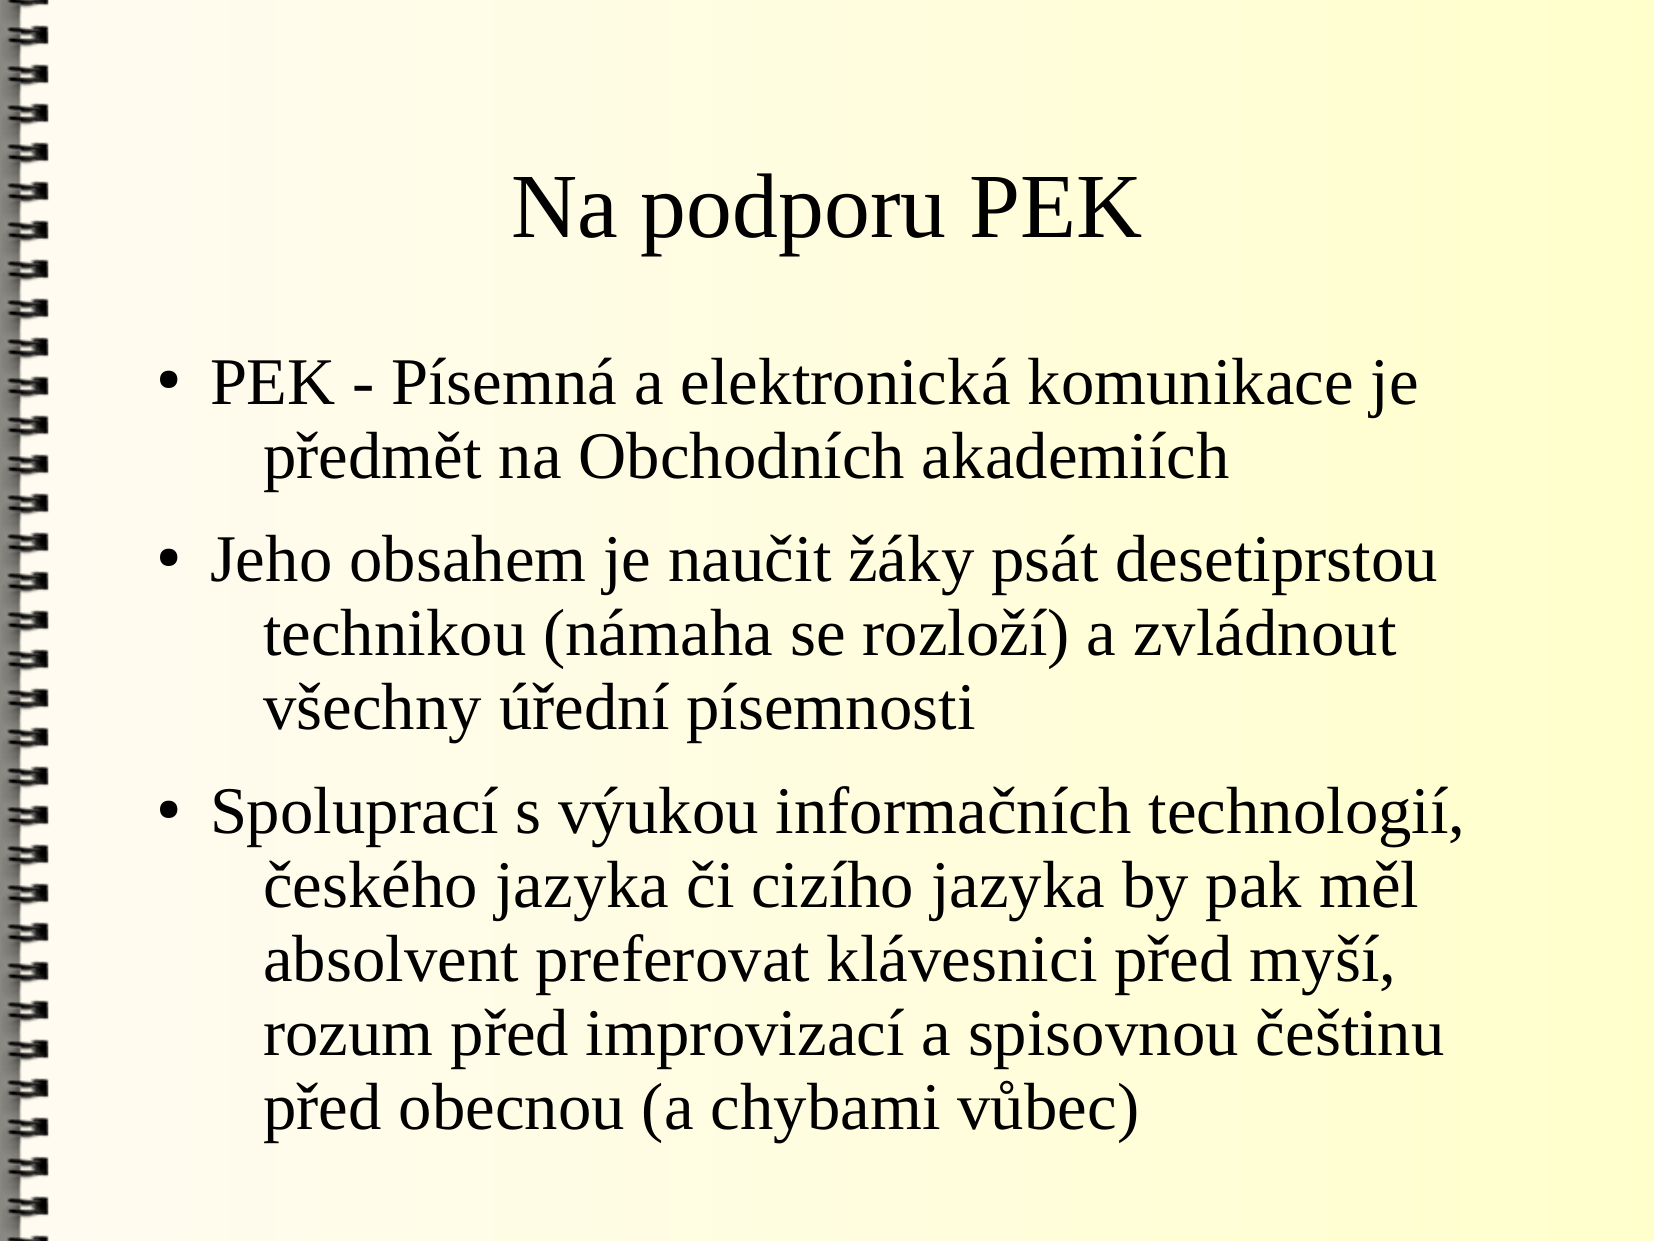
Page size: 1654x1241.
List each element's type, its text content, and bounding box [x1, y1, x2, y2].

list PEK - Písemná a elektronická komunikace je předmět na Obchodních akademiích Jeho obsahem je naučit žáky psát desetiprstou technikou (námaha se rozloží) a zvládnout všechny úřední písemnosti Spoluprací s výukou informačních technologií, českého jazyka či cizího jazyka by pak měl absolvent preferovat klávesnici před myší, rozum před improvizací a spisovnou češtinu před obecnou (a chybami vůbec) [121, 344, 1534, 1145]
picture [0, 0, 1654, 1241]
title Na podporu PEK [121, 102, 1534, 311]
